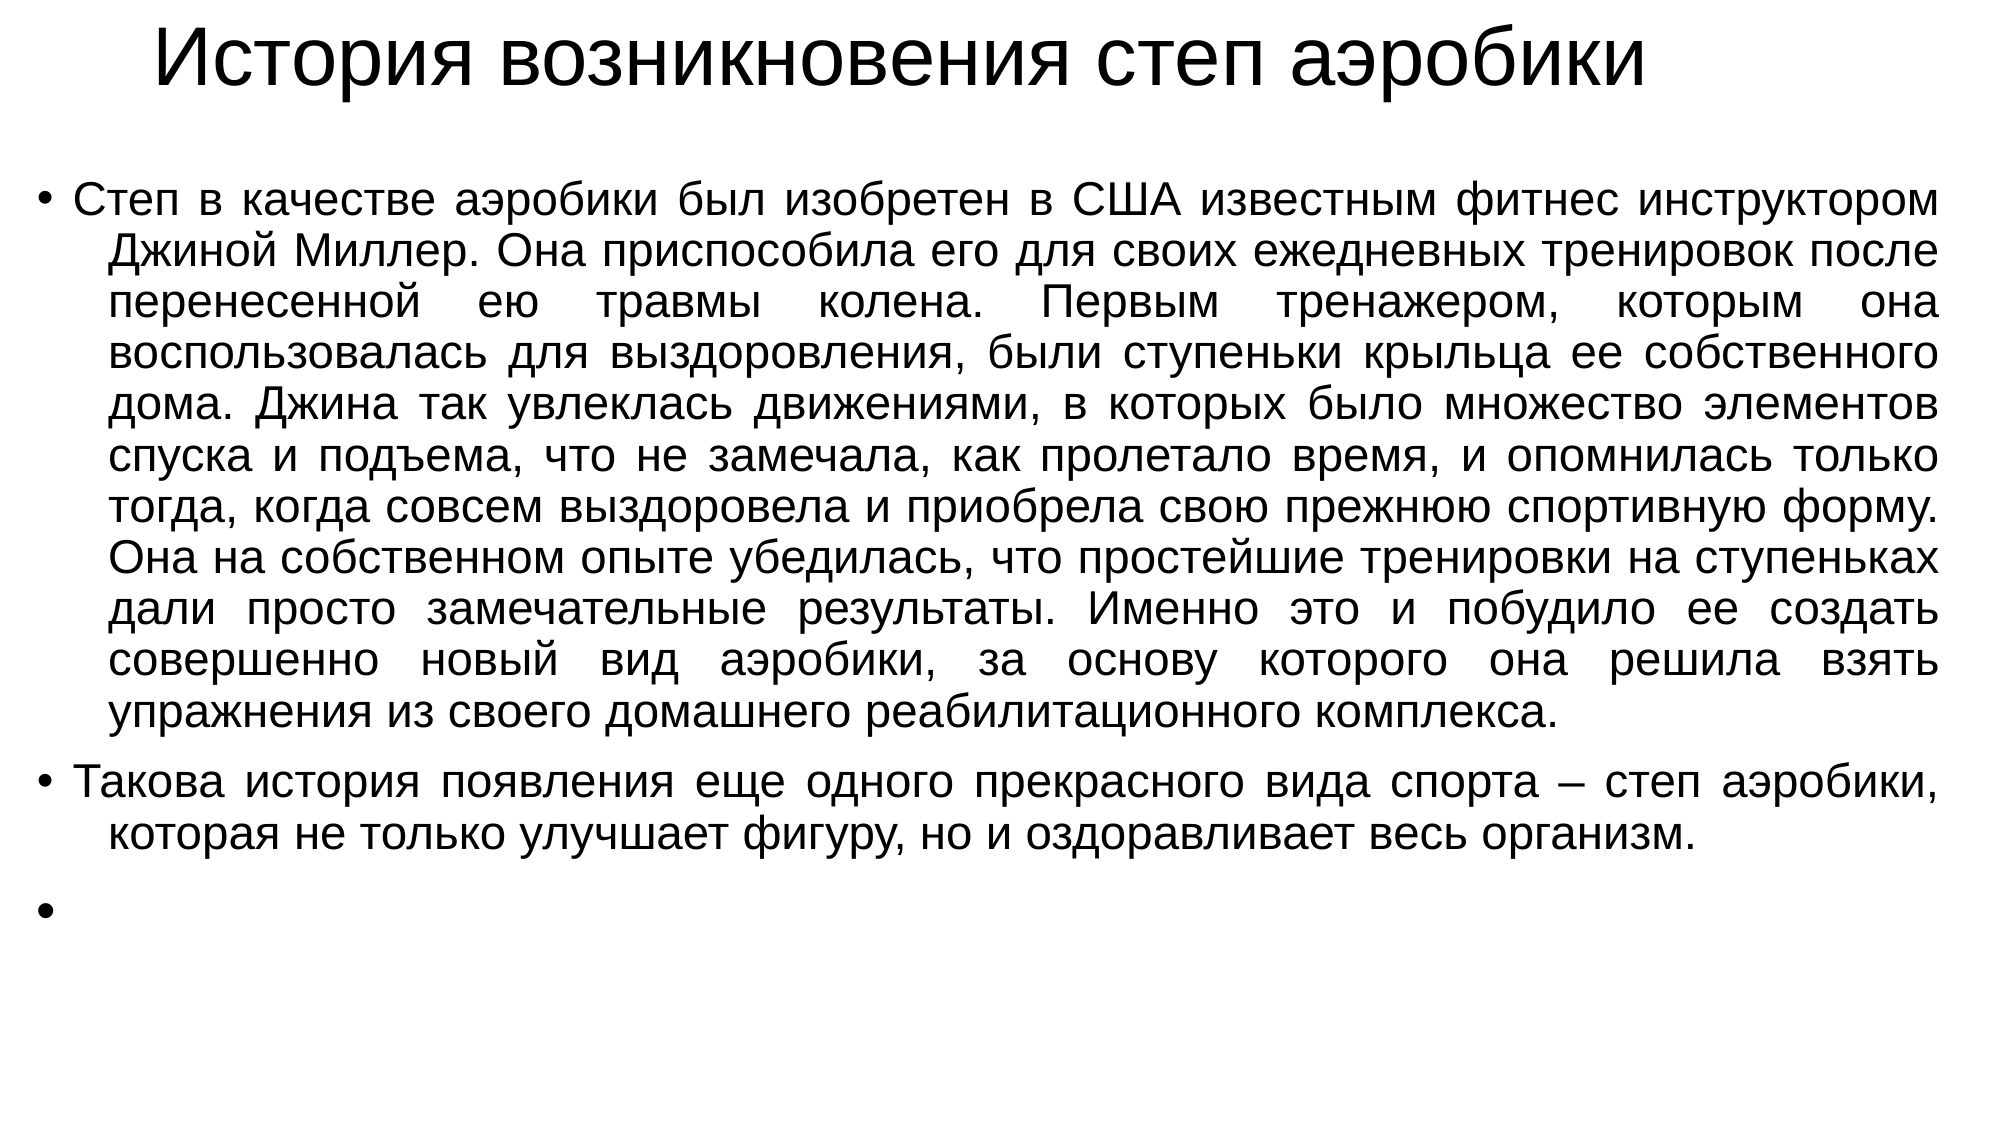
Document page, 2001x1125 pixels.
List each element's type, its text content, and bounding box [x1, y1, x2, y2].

list Степ в качестве аэробики был изобретен в США известным фитнес инструктором Джиной Миллер. Она приспособила его для своих ежедневных тренировок после перенесенной ею травмы колена. Первым тренажером, которым она воспользовалась для выздоровления, были ступеньки крыльца ее собственного дома. Джина так увлеклась движениями, в которых было множество элементов спуска и подъема, что не замечала, как пролетало время, и опомнилась только тогда, когда совсем выздоровела и приобрела свою прежнюю спортивную форму. Она на собственном опыте убедилась, что простейшие тренировки на ступеньках дали просто замечательные результаты. Именно это и побудило ее создать совершенно новый вид аэробики, за основу которого она решила взять упражнения из своего домашнего реабилитационного комплекса. Такова история появления еще одного прекрасного вида спорта – степ аэробики, которая не только улучшает фигуру, но и оздоравливает весь организм. [21, 166, 1958, 881]
title История возникновения степ аэробики [137, 0, 1863, 166]
